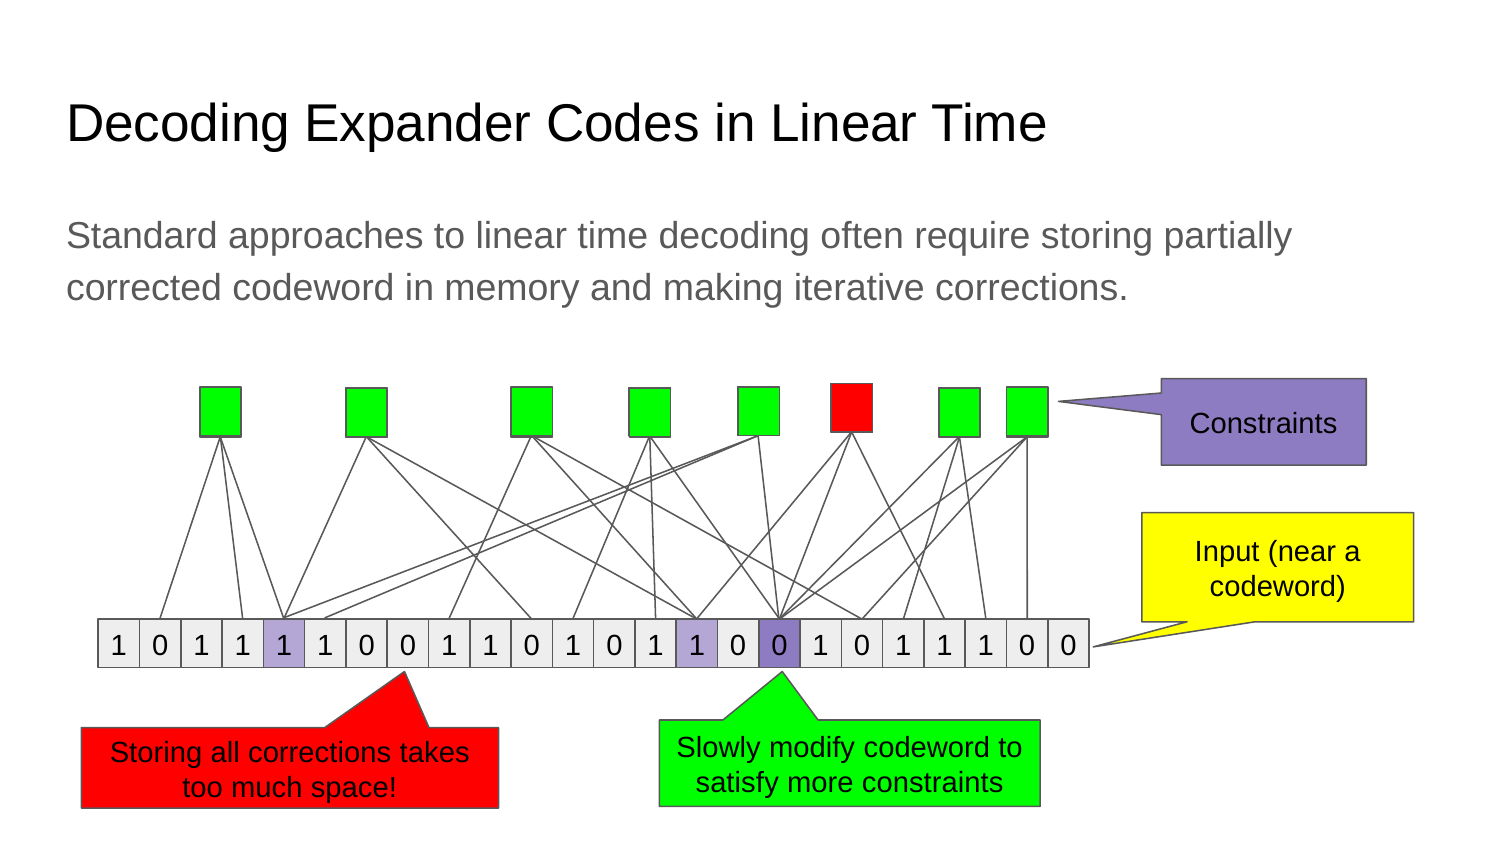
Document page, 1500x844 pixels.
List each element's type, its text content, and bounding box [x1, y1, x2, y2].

text_box 1 [469, 619, 511, 668]
text_box Storing all corrections takes too much space! [81, 671, 499, 809]
text_box 1 [965, 619, 1006, 668]
text_box [199, 387, 242, 438]
text_box 0 [758, 619, 801, 668]
text_box 0 [511, 619, 552, 668]
text_box 1 [180, 619, 222, 668]
text_box [629, 387, 671, 437]
text_box Constraints [1058, 378, 1367, 466]
text_box 0 [841, 619, 882, 668]
text_box 1 [923, 619, 965, 668]
text_box 1 [552, 619, 593, 668]
text_box 0 [387, 619, 428, 668]
text_box 1 [263, 619, 305, 668]
text_box [831, 383, 873, 433]
text_box 0 [139, 619, 180, 668]
title Decoding Expander Codes in Linear Time [51, 72, 1449, 167]
text_box [737, 387, 780, 436]
text_box 0 [1006, 619, 1047, 668]
text_box 1 [634, 619, 676, 668]
text_box [511, 387, 553, 437]
text_box 0 [345, 619, 387, 668]
text_box [345, 388, 388, 438]
text_box 1 [222, 619, 263, 668]
text_box 1 [882, 619, 923, 668]
text_box Slowly modify codeword to satisfy more constraints [659, 671, 1041, 807]
text_box [938, 388, 981, 437]
list Standard approaches to linear time decoding often require storing partially corrected codeword in memory and making iterative corrections. [51, 189, 1449, 332]
text_box [1006, 387, 1048, 437]
text_box Input (near a codeword) [1093, 512, 1414, 647]
text_box 0 [1047, 619, 1090, 668]
text_box 1 [428, 619, 469, 668]
text_box 1 [305, 619, 345, 668]
text_box 0 [593, 619, 634, 668]
text_box 0 [718, 619, 758, 668]
text_box 1 [676, 619, 718, 668]
text_box 1 [98, 619, 139, 668]
text_box 1 [801, 619, 841, 668]
